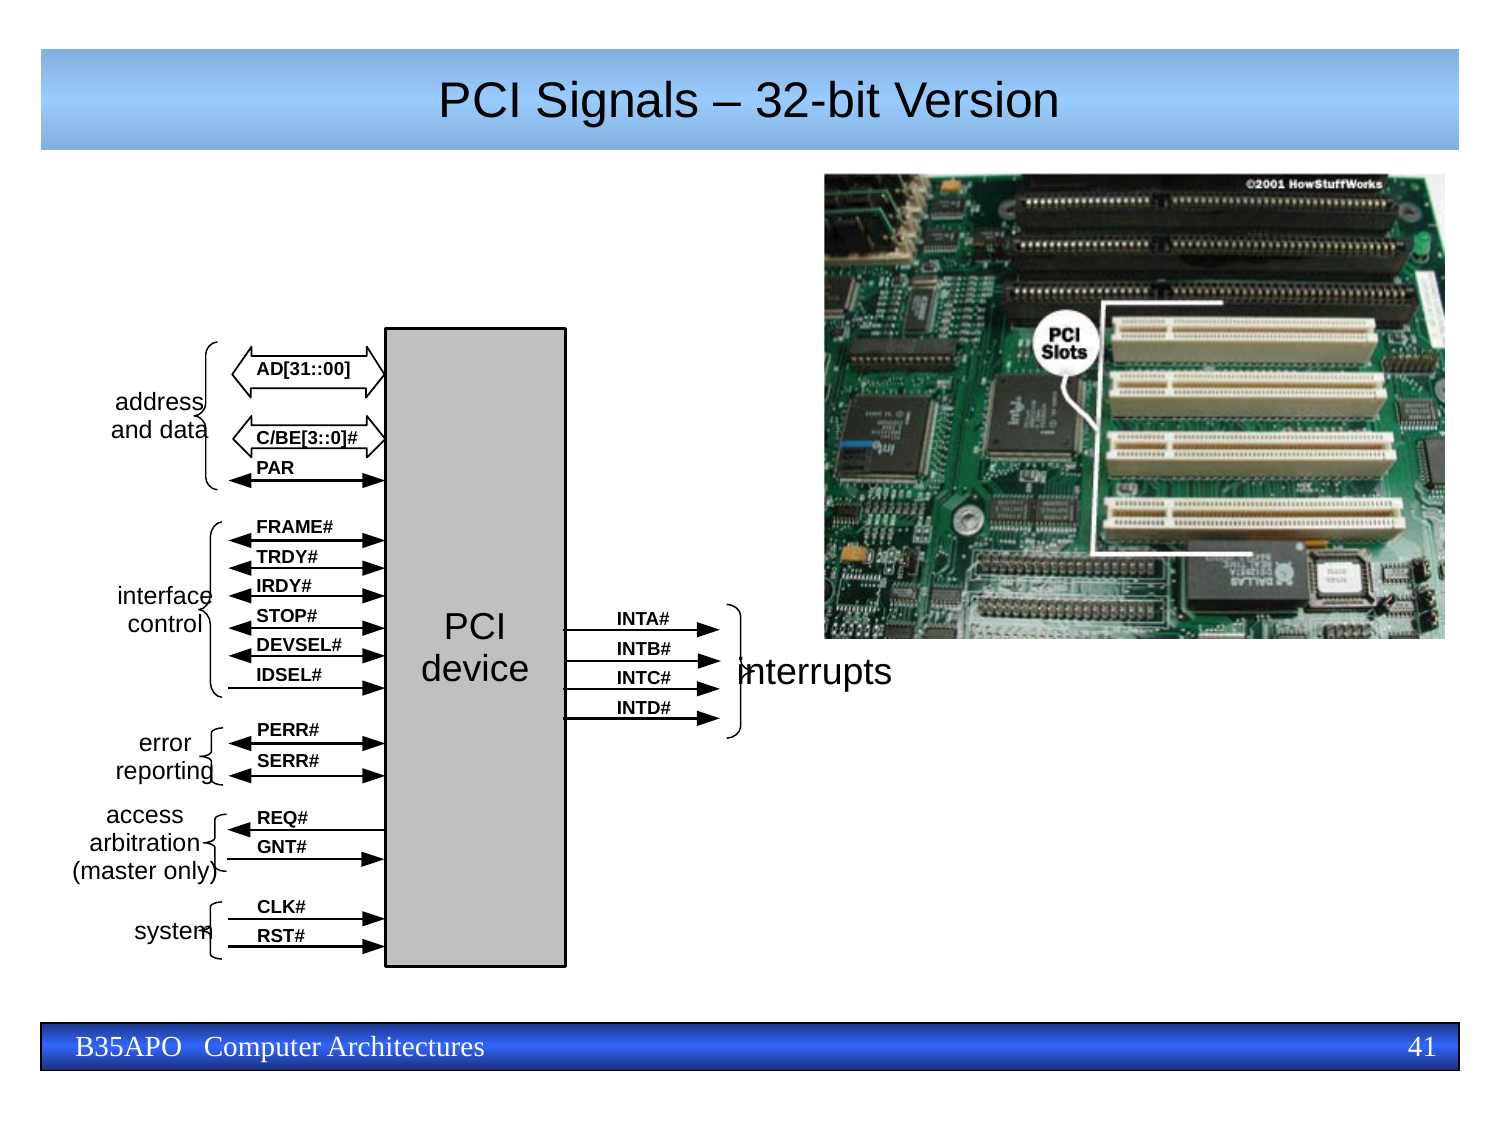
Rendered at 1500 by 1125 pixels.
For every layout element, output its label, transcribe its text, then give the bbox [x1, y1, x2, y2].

text_box DEVSEL# [241, 627, 386, 657]
text_box PERR# [242, 712, 386, 743]
text_box error reporting [199, 727, 224, 786]
text_box CLK# [242, 888, 386, 918]
text_box address and data [194, 341, 218, 490]
text_box FRAME# [241, 509, 386, 538]
text_box INTD# [602, 690, 700, 727]
title PCI Signals – 32-bit Version [41, 49, 1459, 150]
text_box C/BE[3::0]# [241, 420, 386, 450]
text_box TRDY# [241, 538, 386, 568]
text_box INTA# [602, 601, 686, 631]
picture [823, 173, 1445, 639]
text_box INTB# [602, 631, 700, 660]
text_box interrupts [726, 604, 747, 739]
text_box RST# [242, 918, 386, 955]
text_box GNT# [242, 829, 386, 866]
text_box PAR [241, 450, 386, 487]
text_box SERR# [242, 743, 386, 780]
text_box AD[31::00] [241, 351, 386, 387]
text_box access arbitration (master only) [203, 814, 227, 872]
text_box PCI device [385, 328, 566, 967]
text_box interface control [198, 521, 222, 698]
text_box system [210, 901, 222, 960]
text_box INTC# [602, 660, 700, 690]
text_box IDSEL# [241, 657, 386, 693]
text_box STOP# [241, 597, 386, 627]
text_box REQ# [242, 799, 386, 829]
text_box IRDY# [241, 568, 386, 597]
